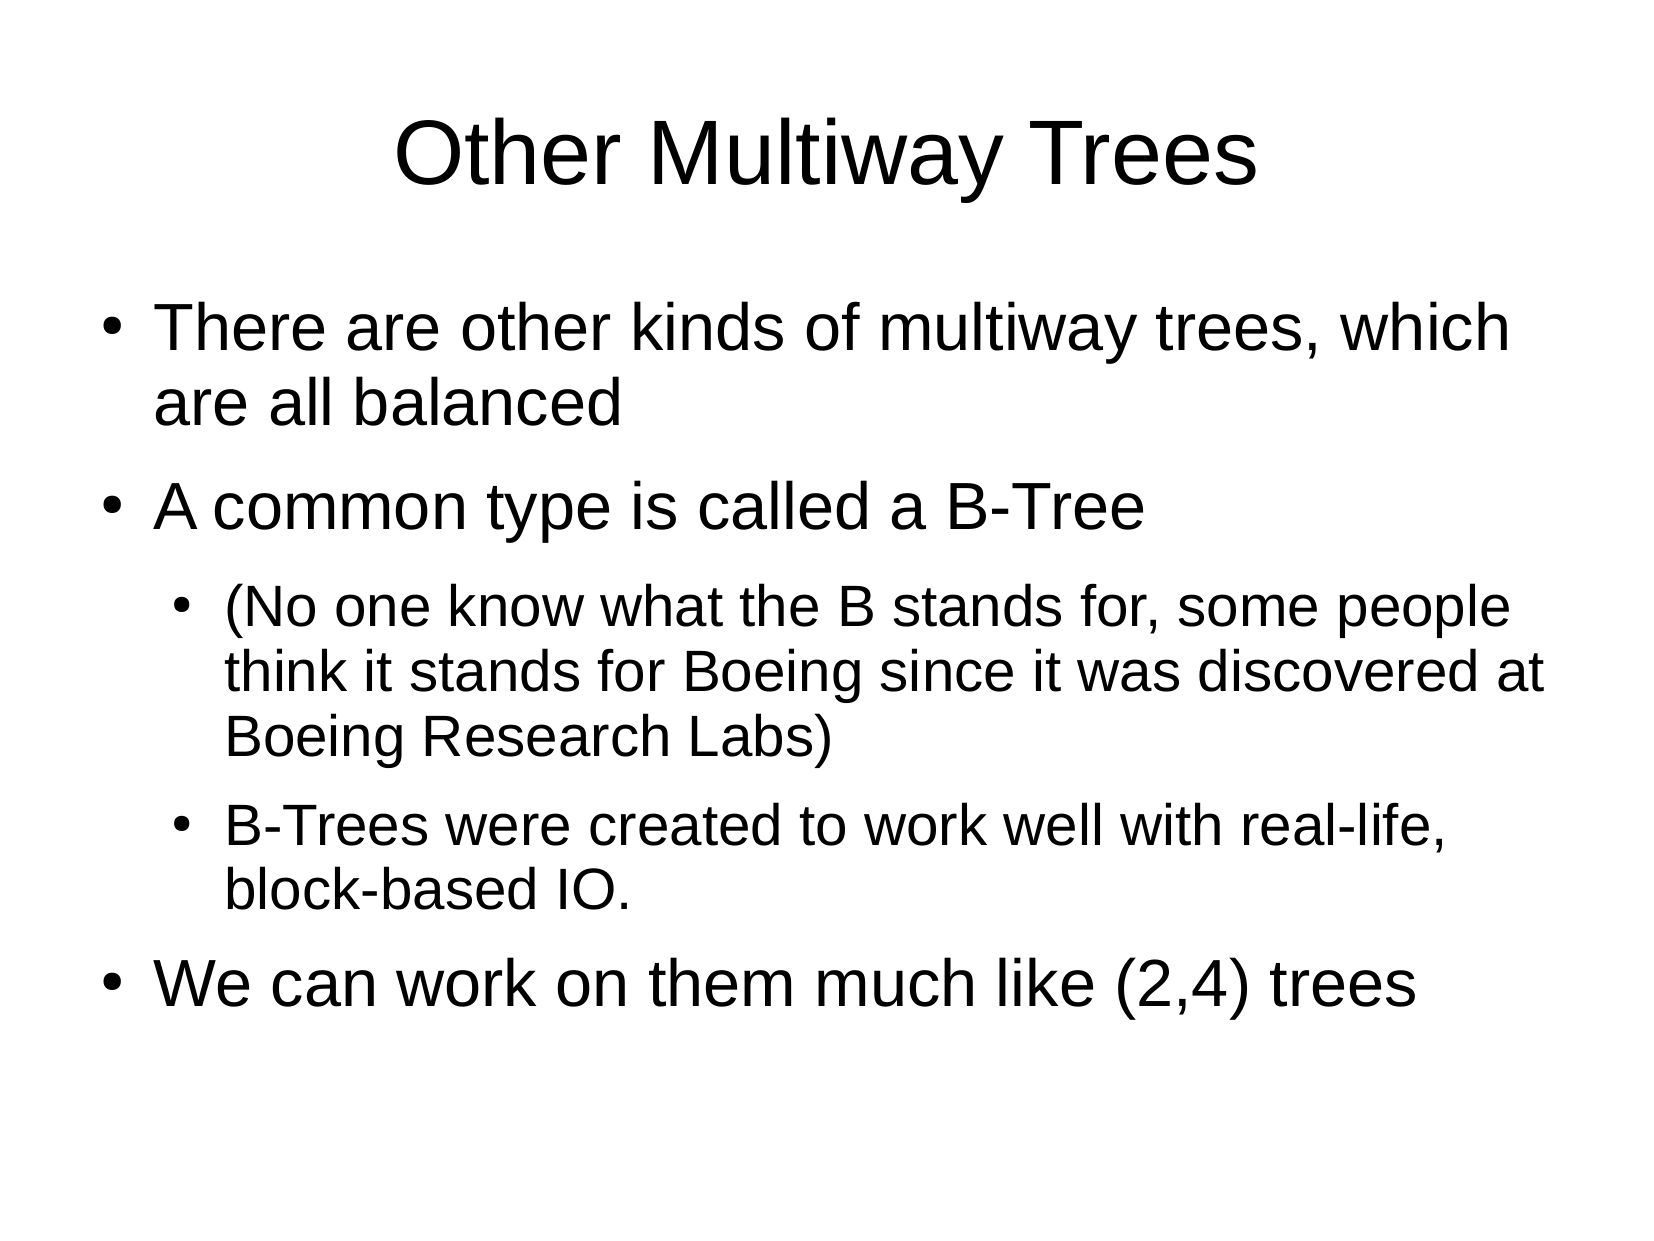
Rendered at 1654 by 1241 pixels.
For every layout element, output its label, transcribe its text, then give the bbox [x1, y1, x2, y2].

title Other Multiway Trees [82, 49, 1571, 257]
list There are other kinds of multiway trees, which are all balanced A common type is called a B-Tree (No one know what the B stands for, some people think it stands for Boeing since it was discovered at Boeing Research Labs) B-Trees were created to work well with real-life, block-based IO. We can work on them much like (2,4) trees [82, 290, 1571, 1094]
